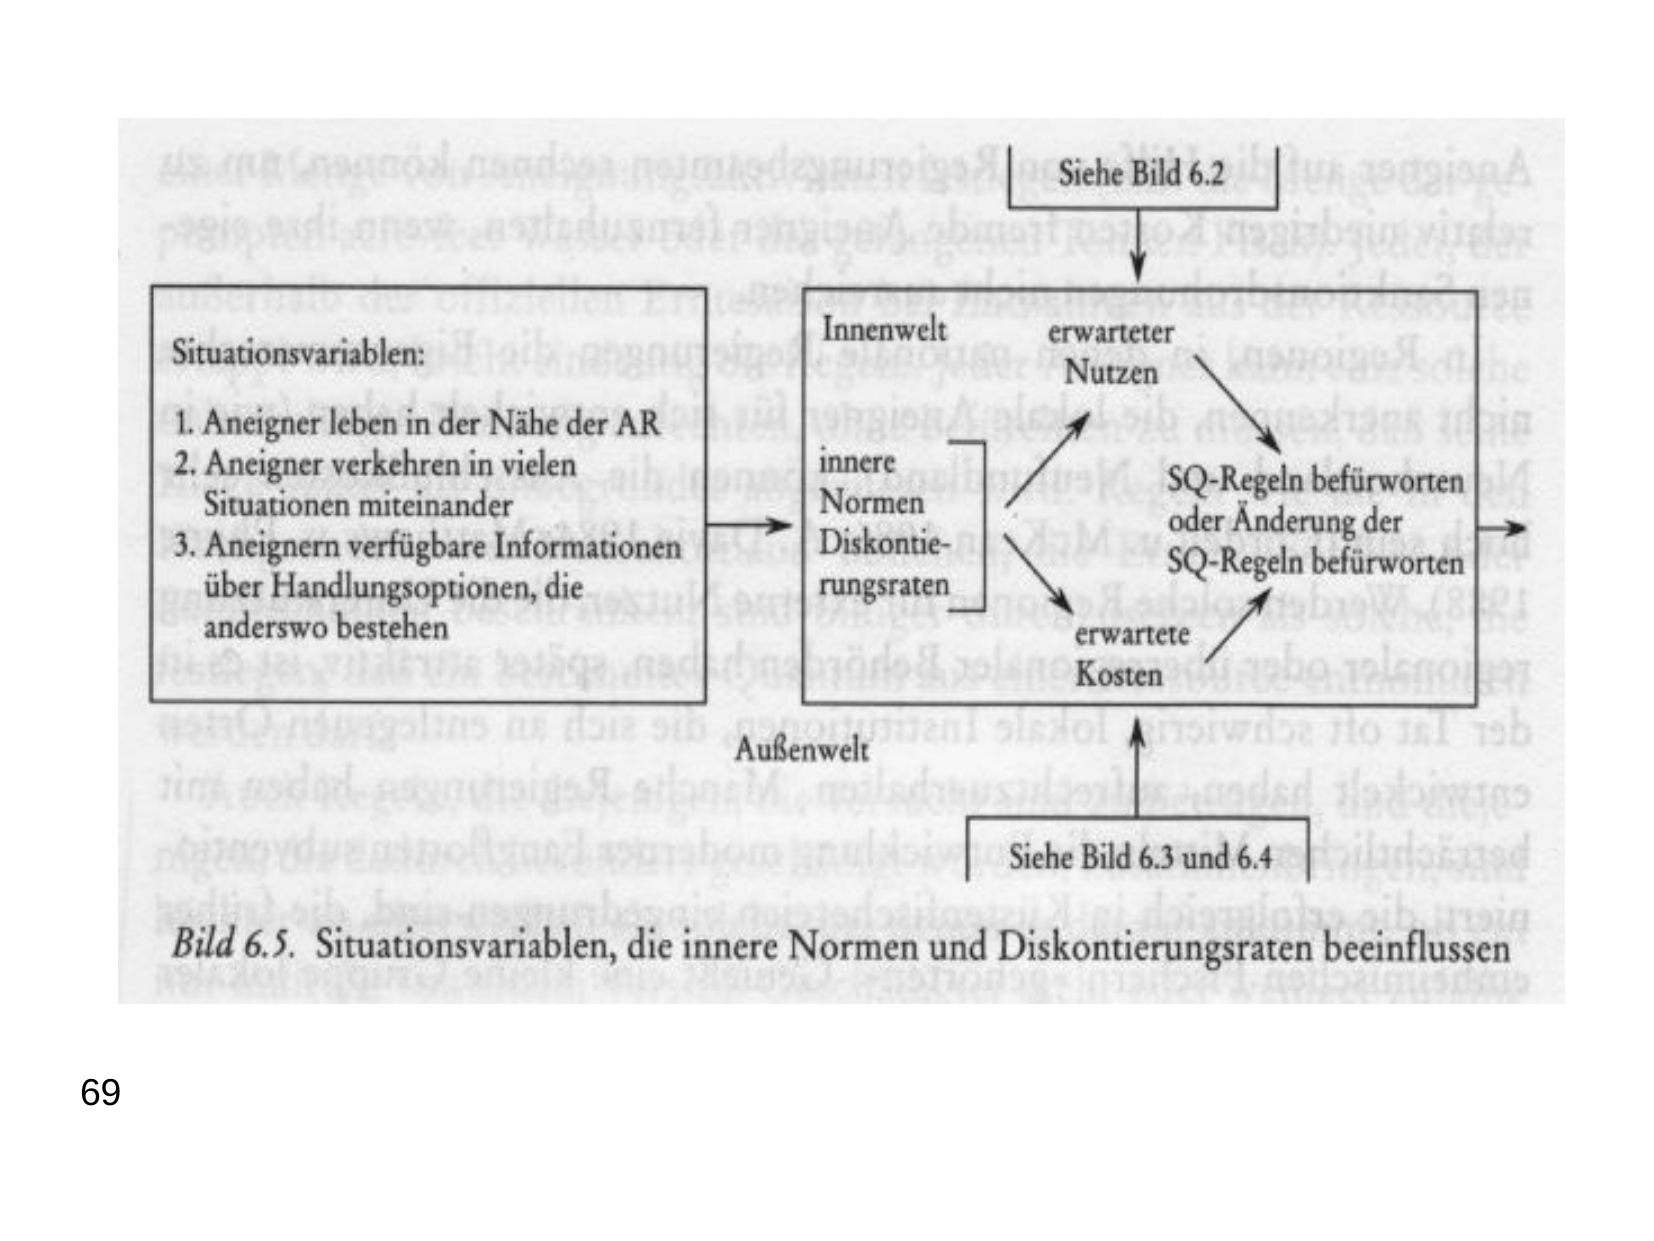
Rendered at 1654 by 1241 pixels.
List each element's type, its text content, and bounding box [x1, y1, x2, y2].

picture [118, 118, 1565, 1004]
text_box <Nummer> [65, 1063, 283, 1134]
